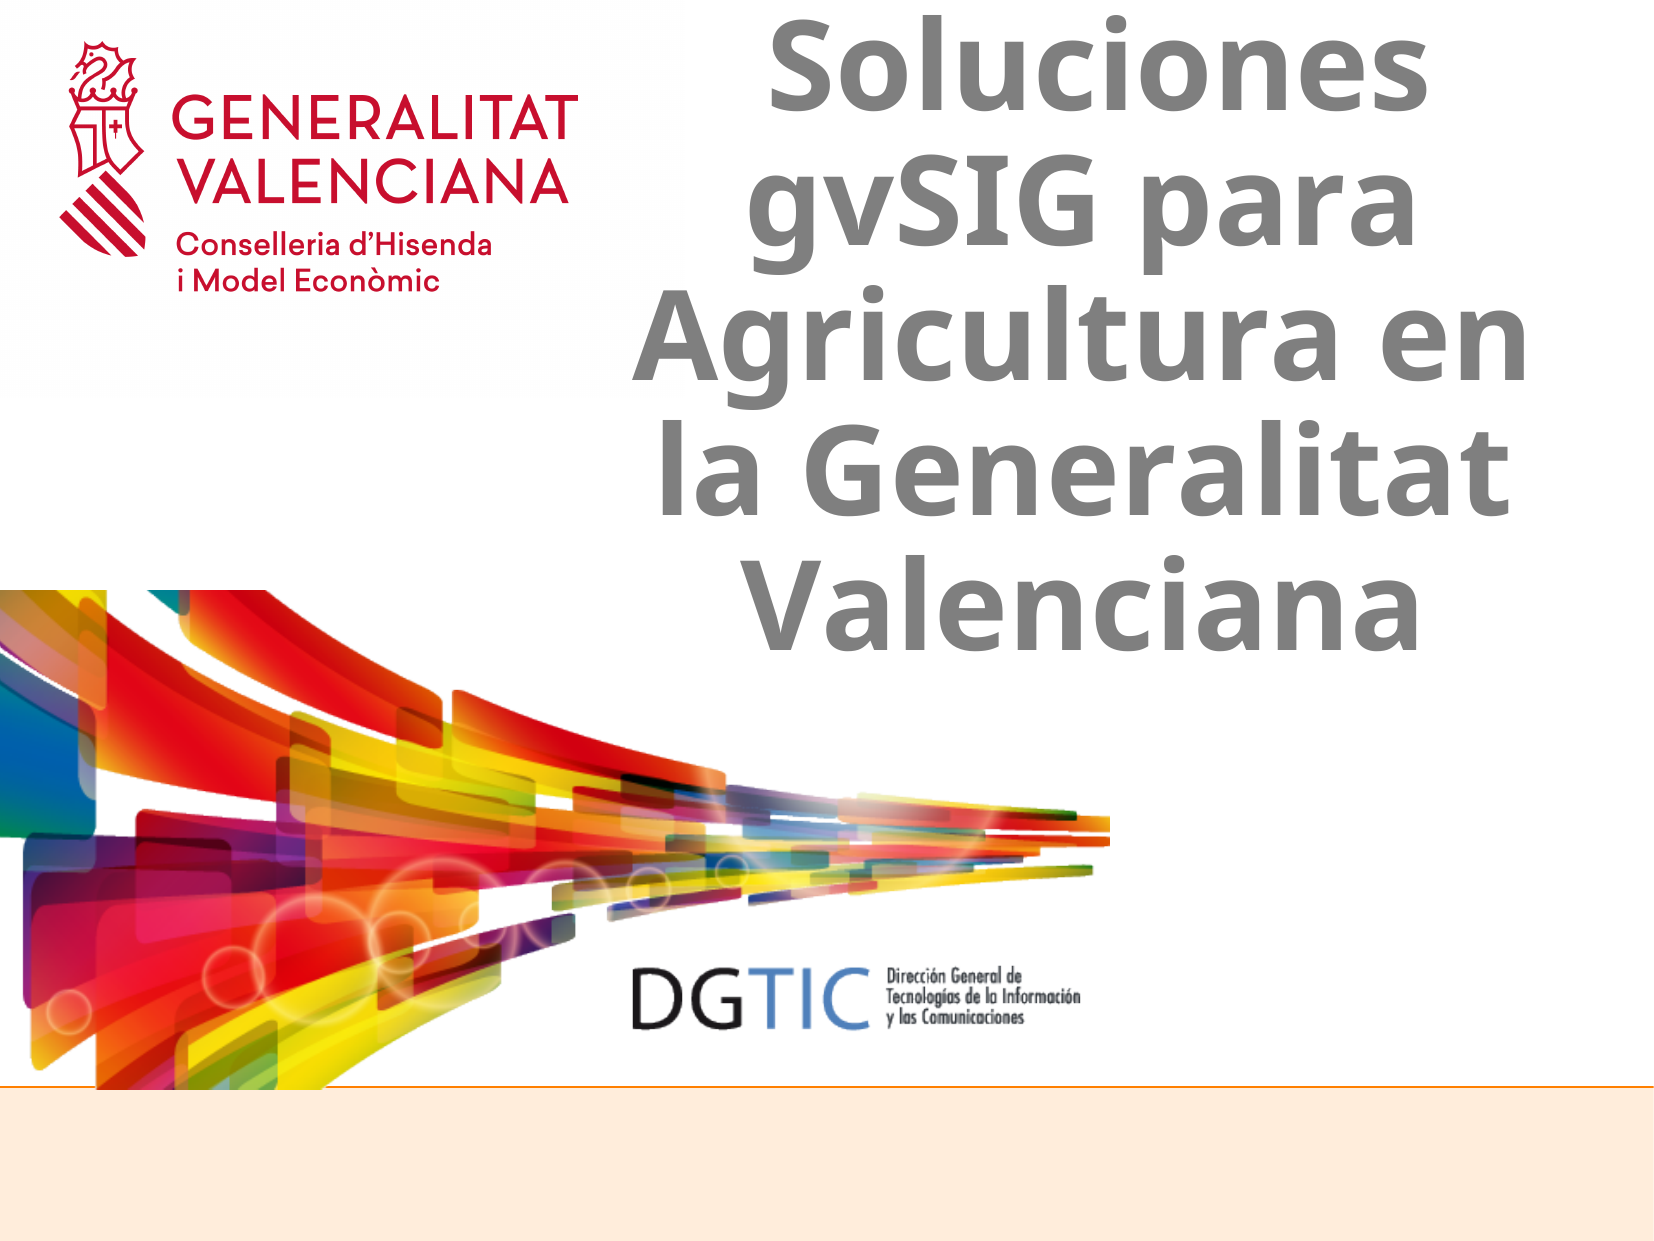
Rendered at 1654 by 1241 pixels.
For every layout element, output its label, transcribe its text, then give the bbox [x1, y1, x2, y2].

picture [0, 590, 1110, 1090]
picture [0, 0, 560, 398]
text_box Soluciones gvSIG para Agricultura en la Generalitat Valenciana [560, 0, 1607, 686]
